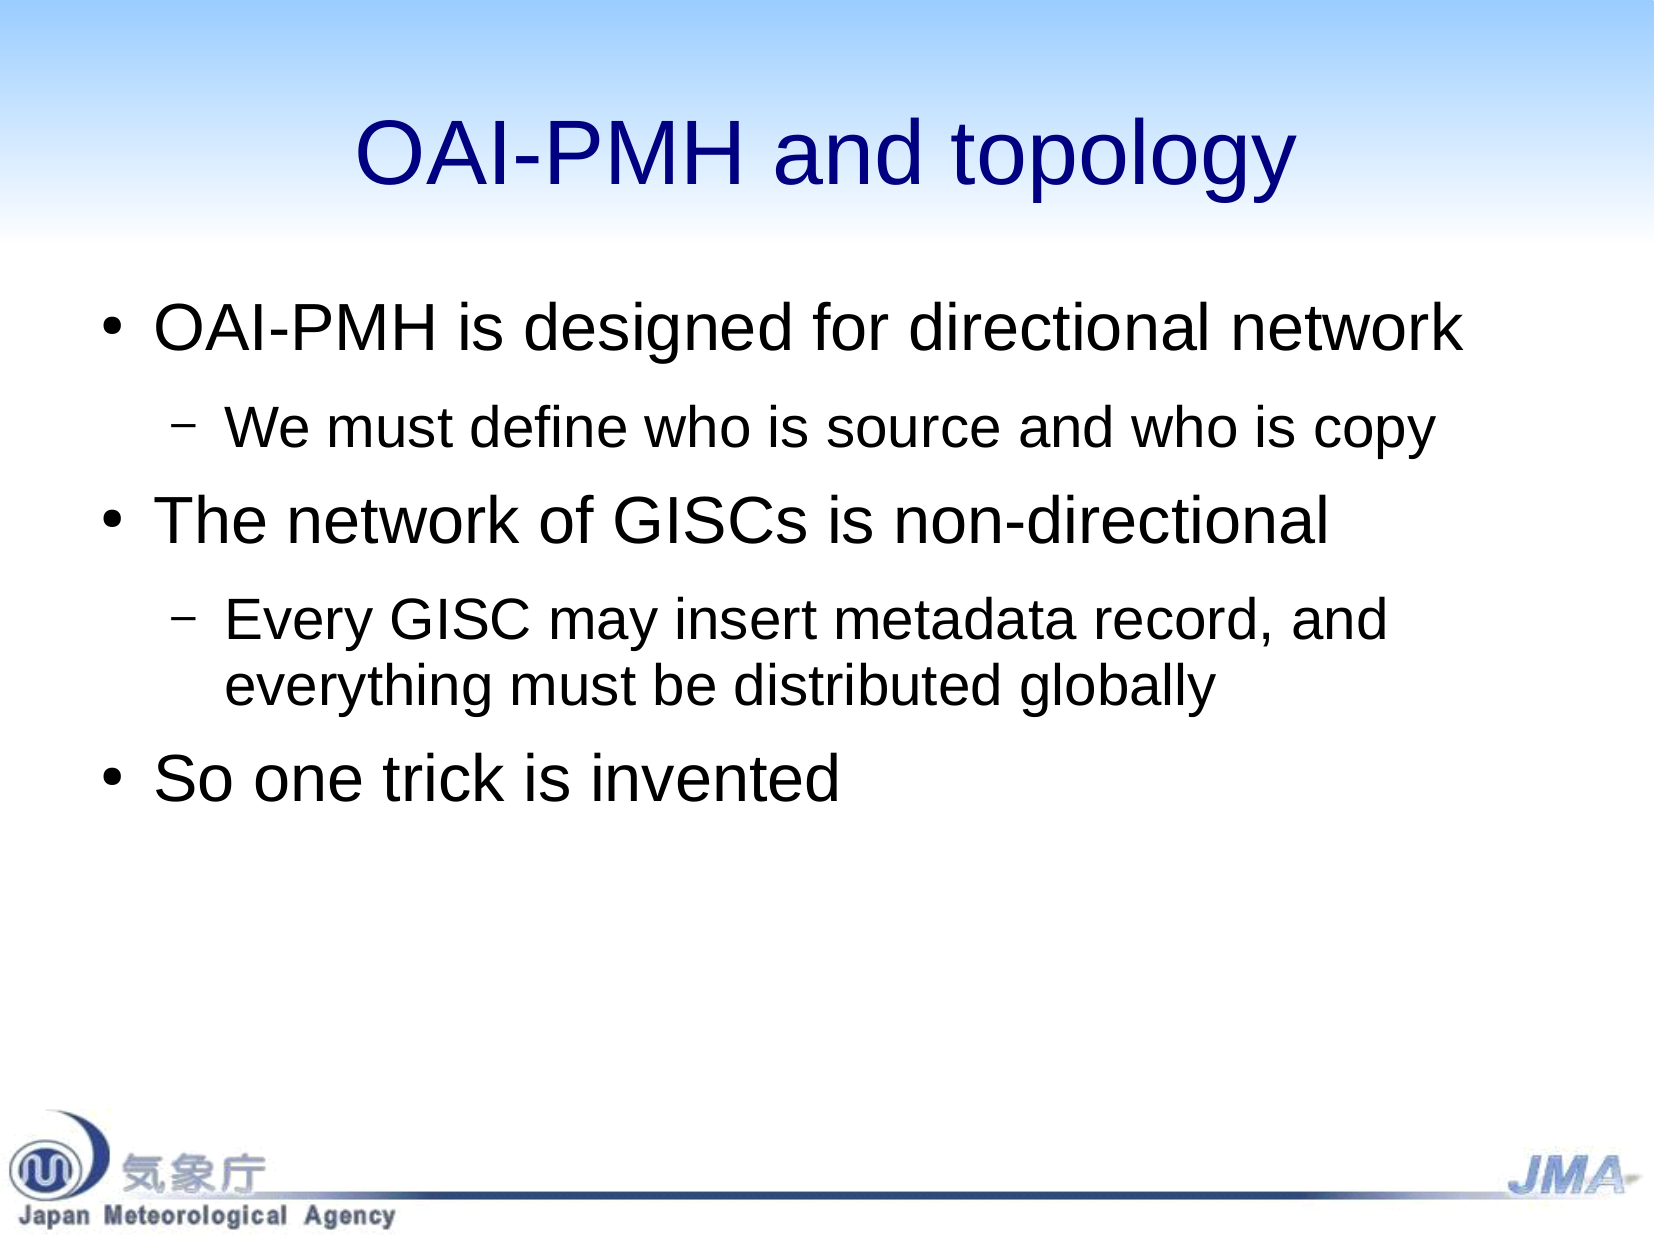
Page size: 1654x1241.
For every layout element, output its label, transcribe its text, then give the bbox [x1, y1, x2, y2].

list OAI-PMH is designed for directional network We must define who is source and who is copy The network of GISCs is non-directional Every GISC may insert metadata record, and everything must be distributed globally So one trick is invented [82, 290, 1571, 1010]
title OAI-PMH and topology [82, 49, 1571, 257]
picture [1, 1108, 1654, 1241]
